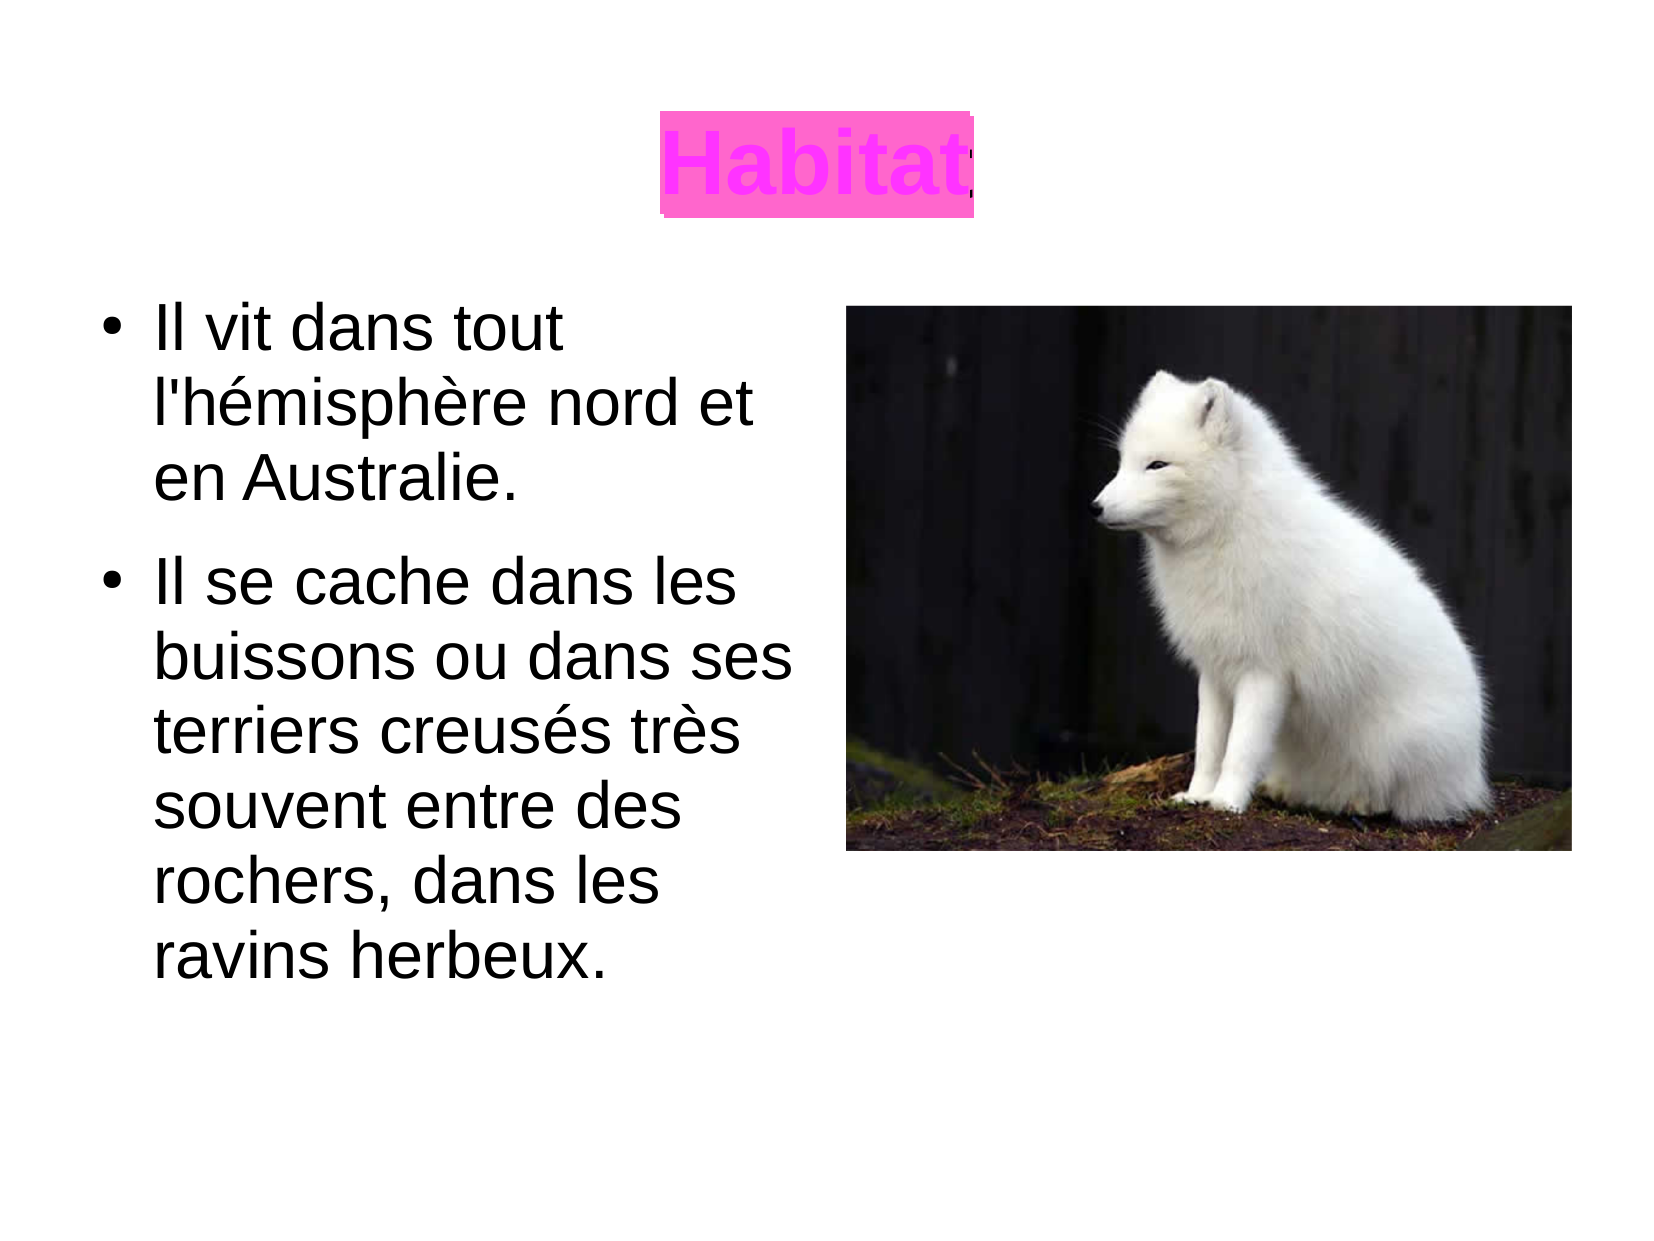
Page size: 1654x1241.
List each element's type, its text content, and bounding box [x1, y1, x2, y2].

title Habitat [70, 59, 1559, 267]
picture [845, 305, 1572, 851]
list Il vit dans tout l'hémisphère nord et en Australie. Il se cache dans les buissons ou dans ses terriers creusés très souvent entre des rochers, dans les ravins herbeux. [82, 290, 809, 1010]
